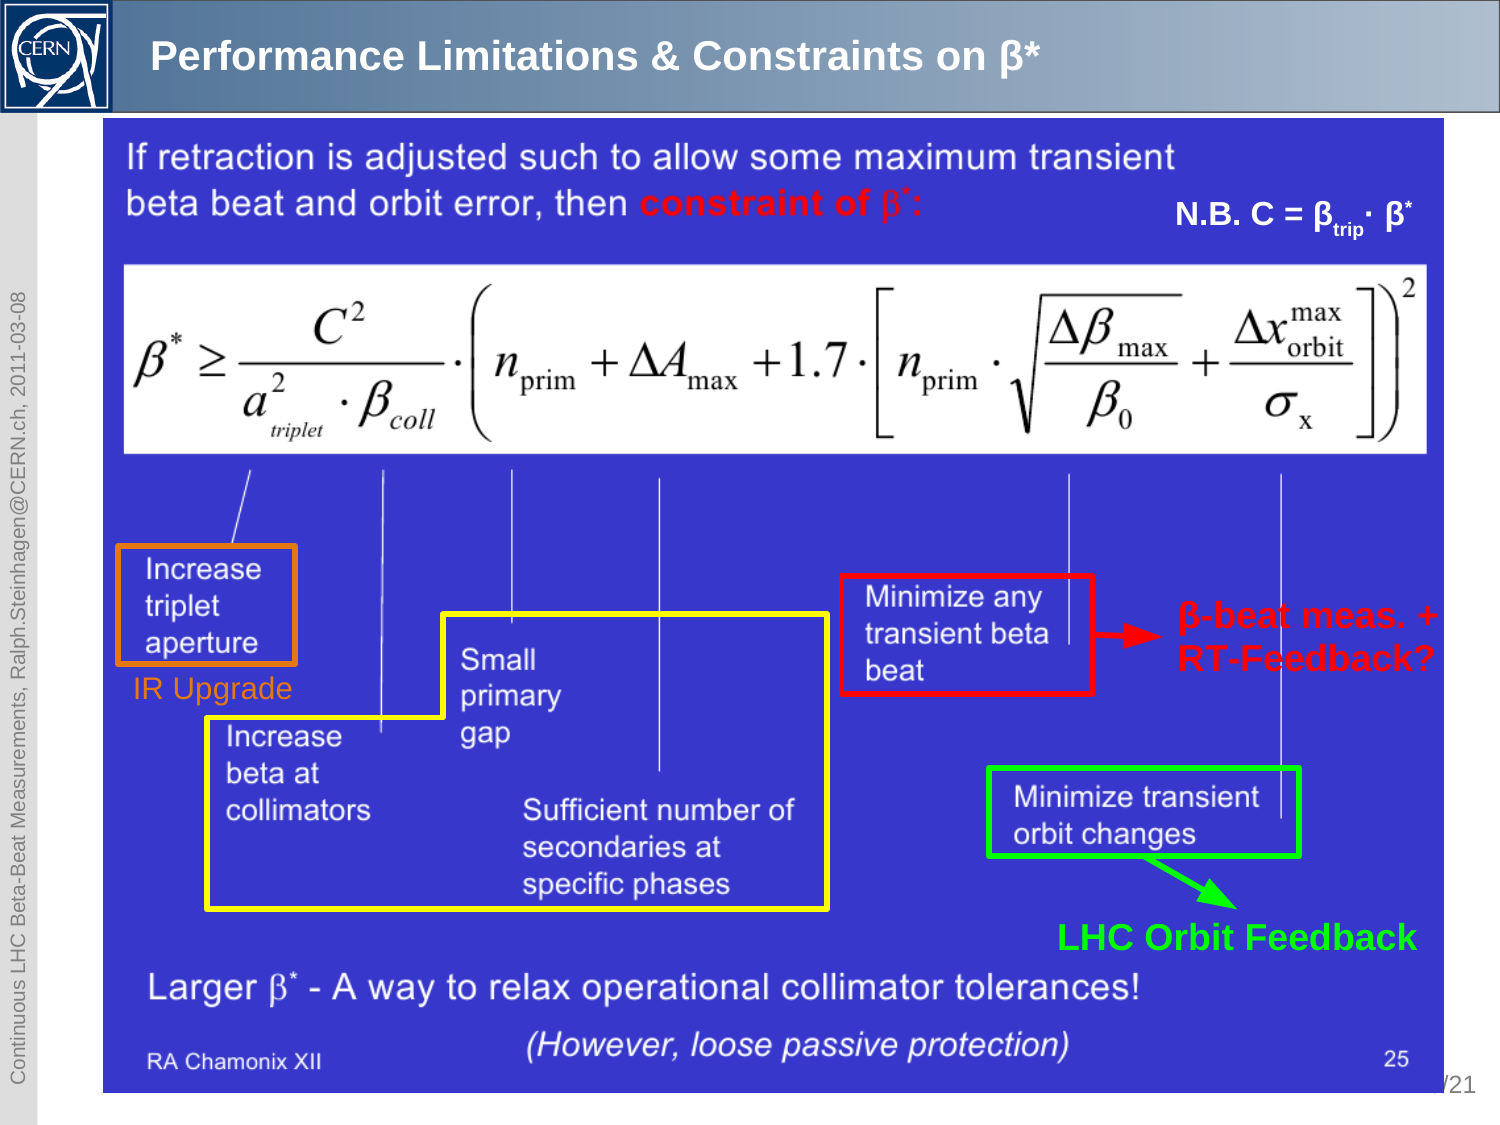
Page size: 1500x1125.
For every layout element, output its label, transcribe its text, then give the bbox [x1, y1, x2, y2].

text_box IR Upgrade [118, 664, 337, 714]
picture [0, 0, 113, 113]
text_box β-beat meas. + RT-Feedback? [1163, 587, 1455, 687]
text_box LHC Orbit Feedback [1042, 909, 1433, 967]
picture [844, 579, 1090, 691]
text_box N.B. C = βtrip· β* [1160, 188, 1426, 260]
title Performance Limitations & Constraints on β* [150, 7, 1201, 106]
picture [103, 118, 1444, 1093]
